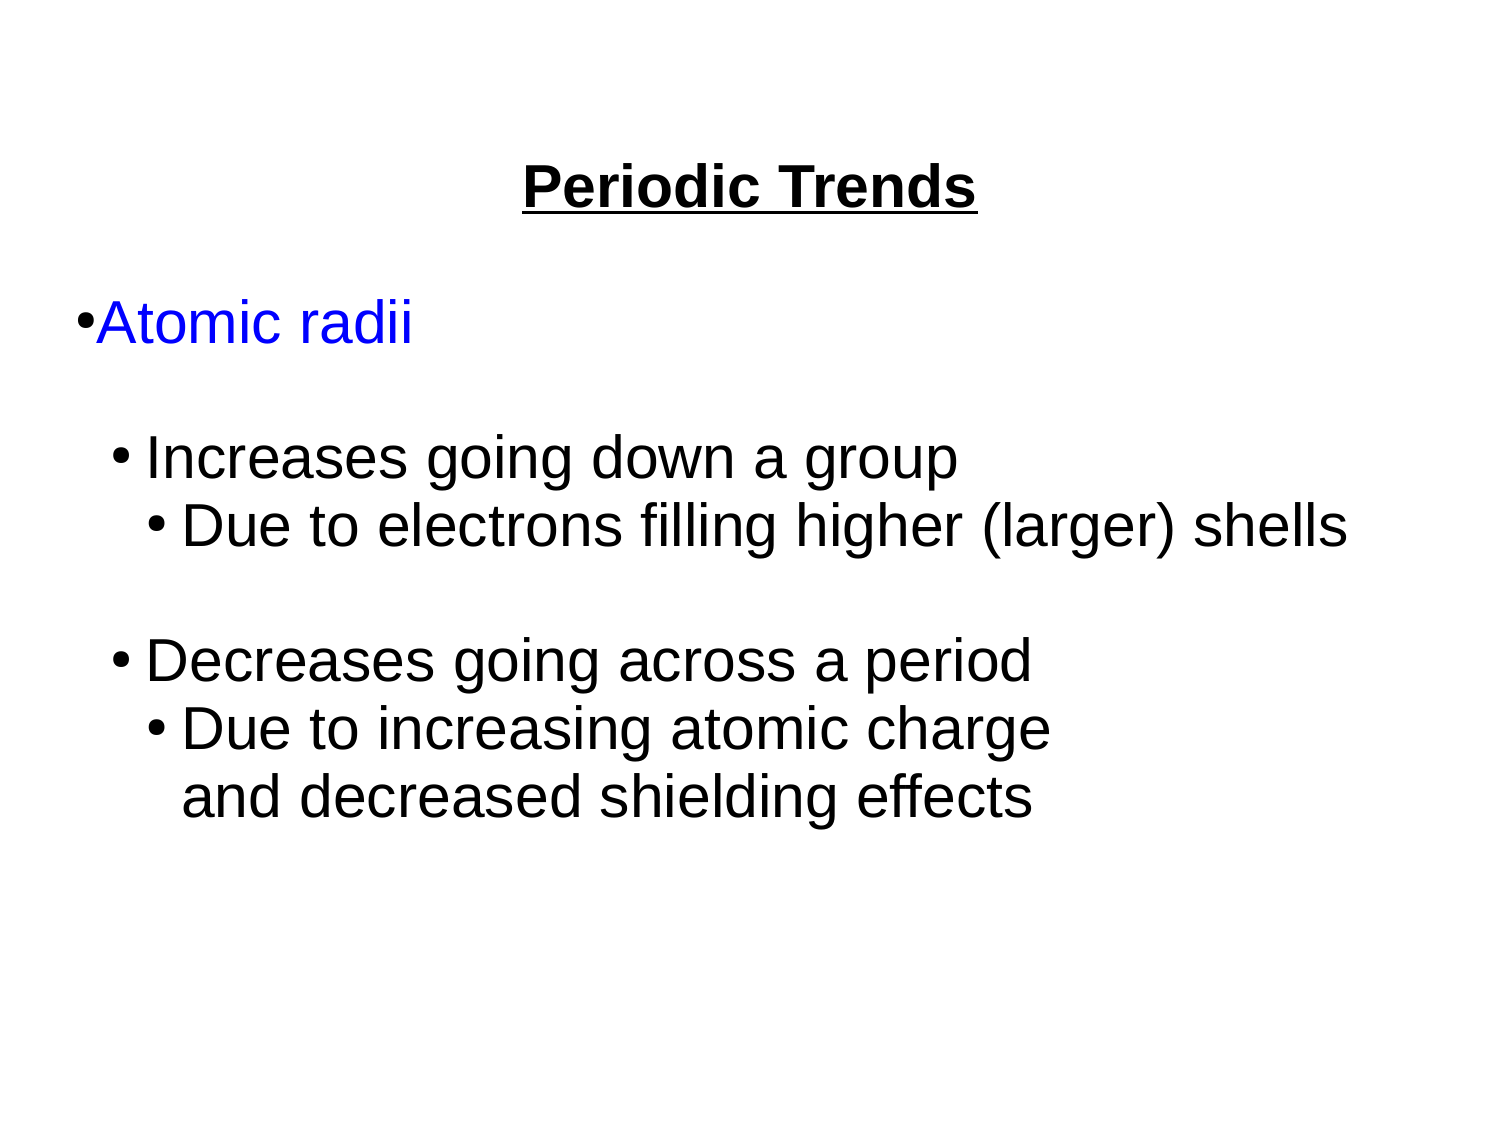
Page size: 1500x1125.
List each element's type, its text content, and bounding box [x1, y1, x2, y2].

subtitle Periodic Trends Atomic radii Increases going down a group Due to electrons filling higher (larger) shells Decreases going across a period Due to increasing atomic charge and decreased shielding effects [75, 44, 1425, 1006]
